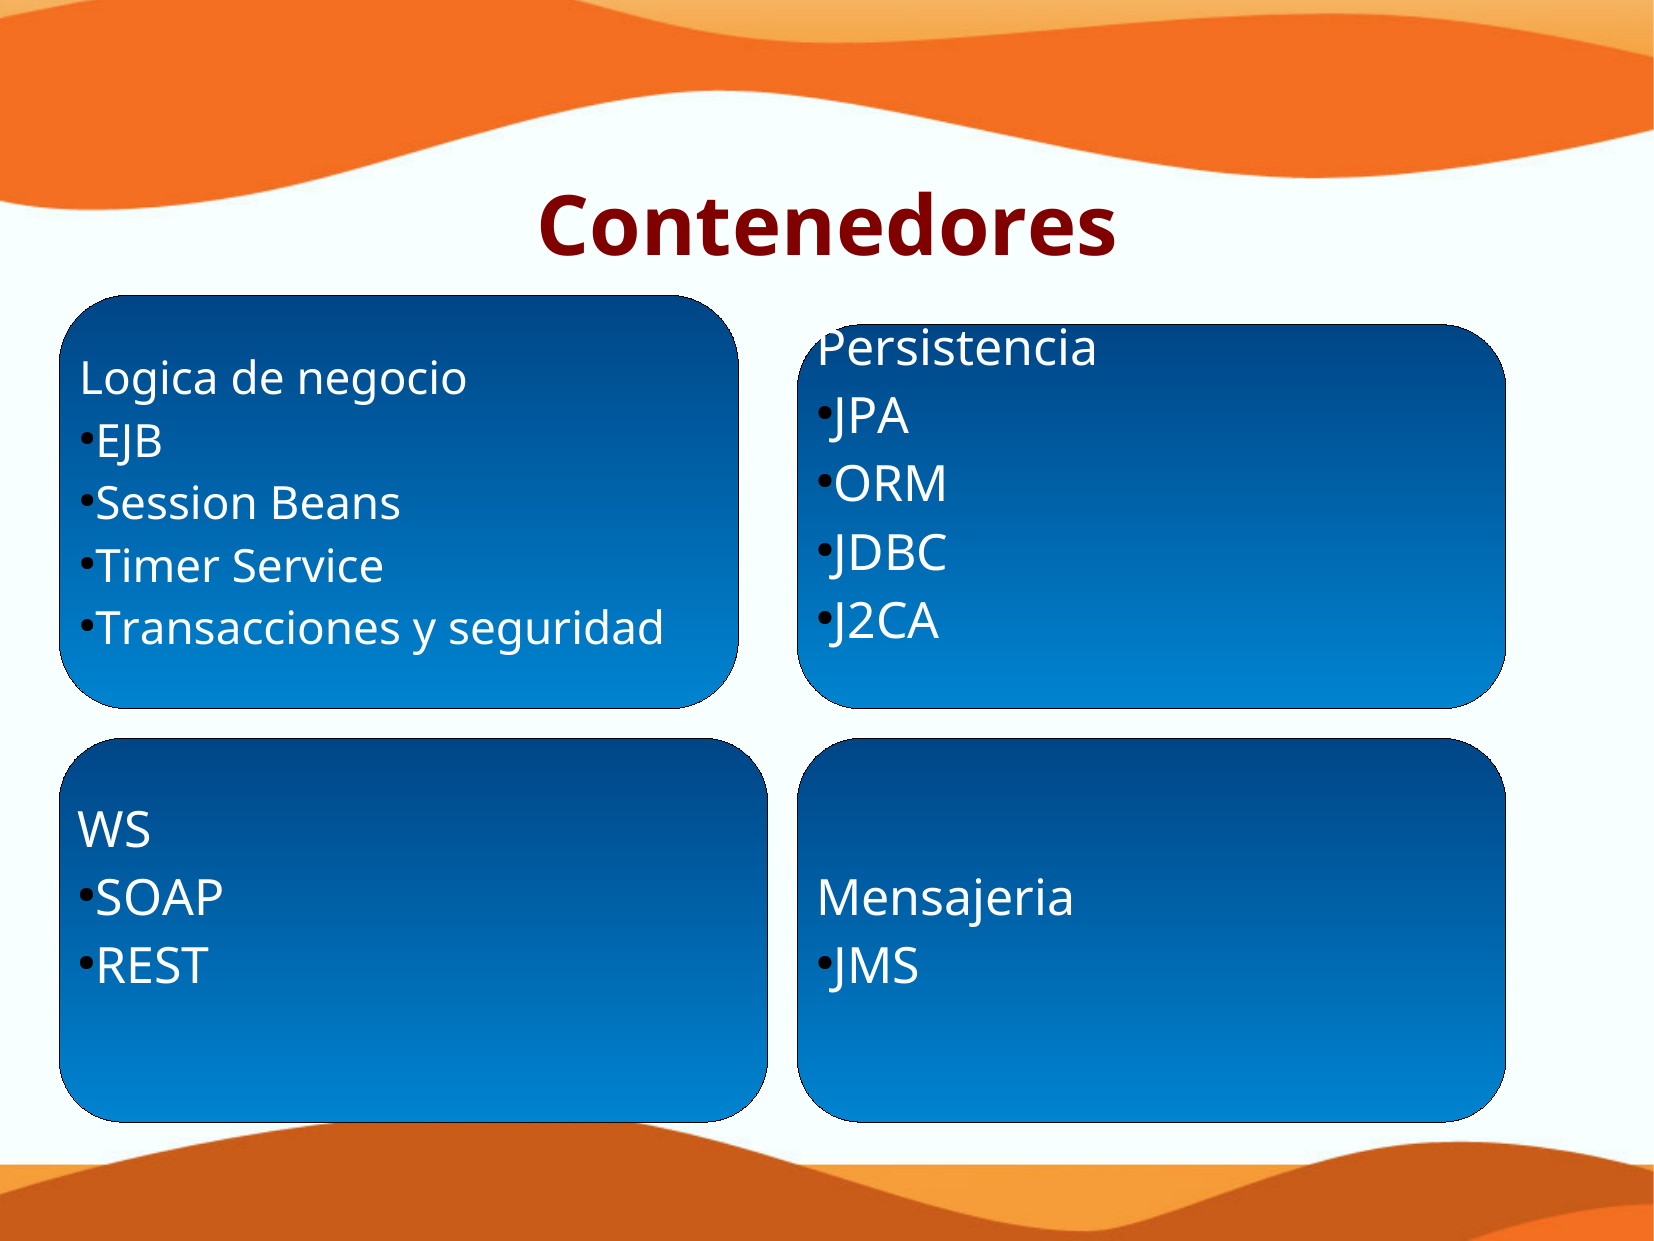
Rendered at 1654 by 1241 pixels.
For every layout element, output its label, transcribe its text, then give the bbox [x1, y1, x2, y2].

picture [0, 0, 1654, 1241]
text_box Persistencia JPA ORM JDBC J2CA [797, 324, 1506, 709]
text_box Mensajeria JMS [797, 738, 1506, 1123]
title Contenedores [121, 144, 1534, 303]
text_box WS SOAP REST [59, 738, 768, 1123]
text_box Logica de negocio EJB Session Beans Timer Service Transacciones y seguridad [59, 295, 739, 709]
